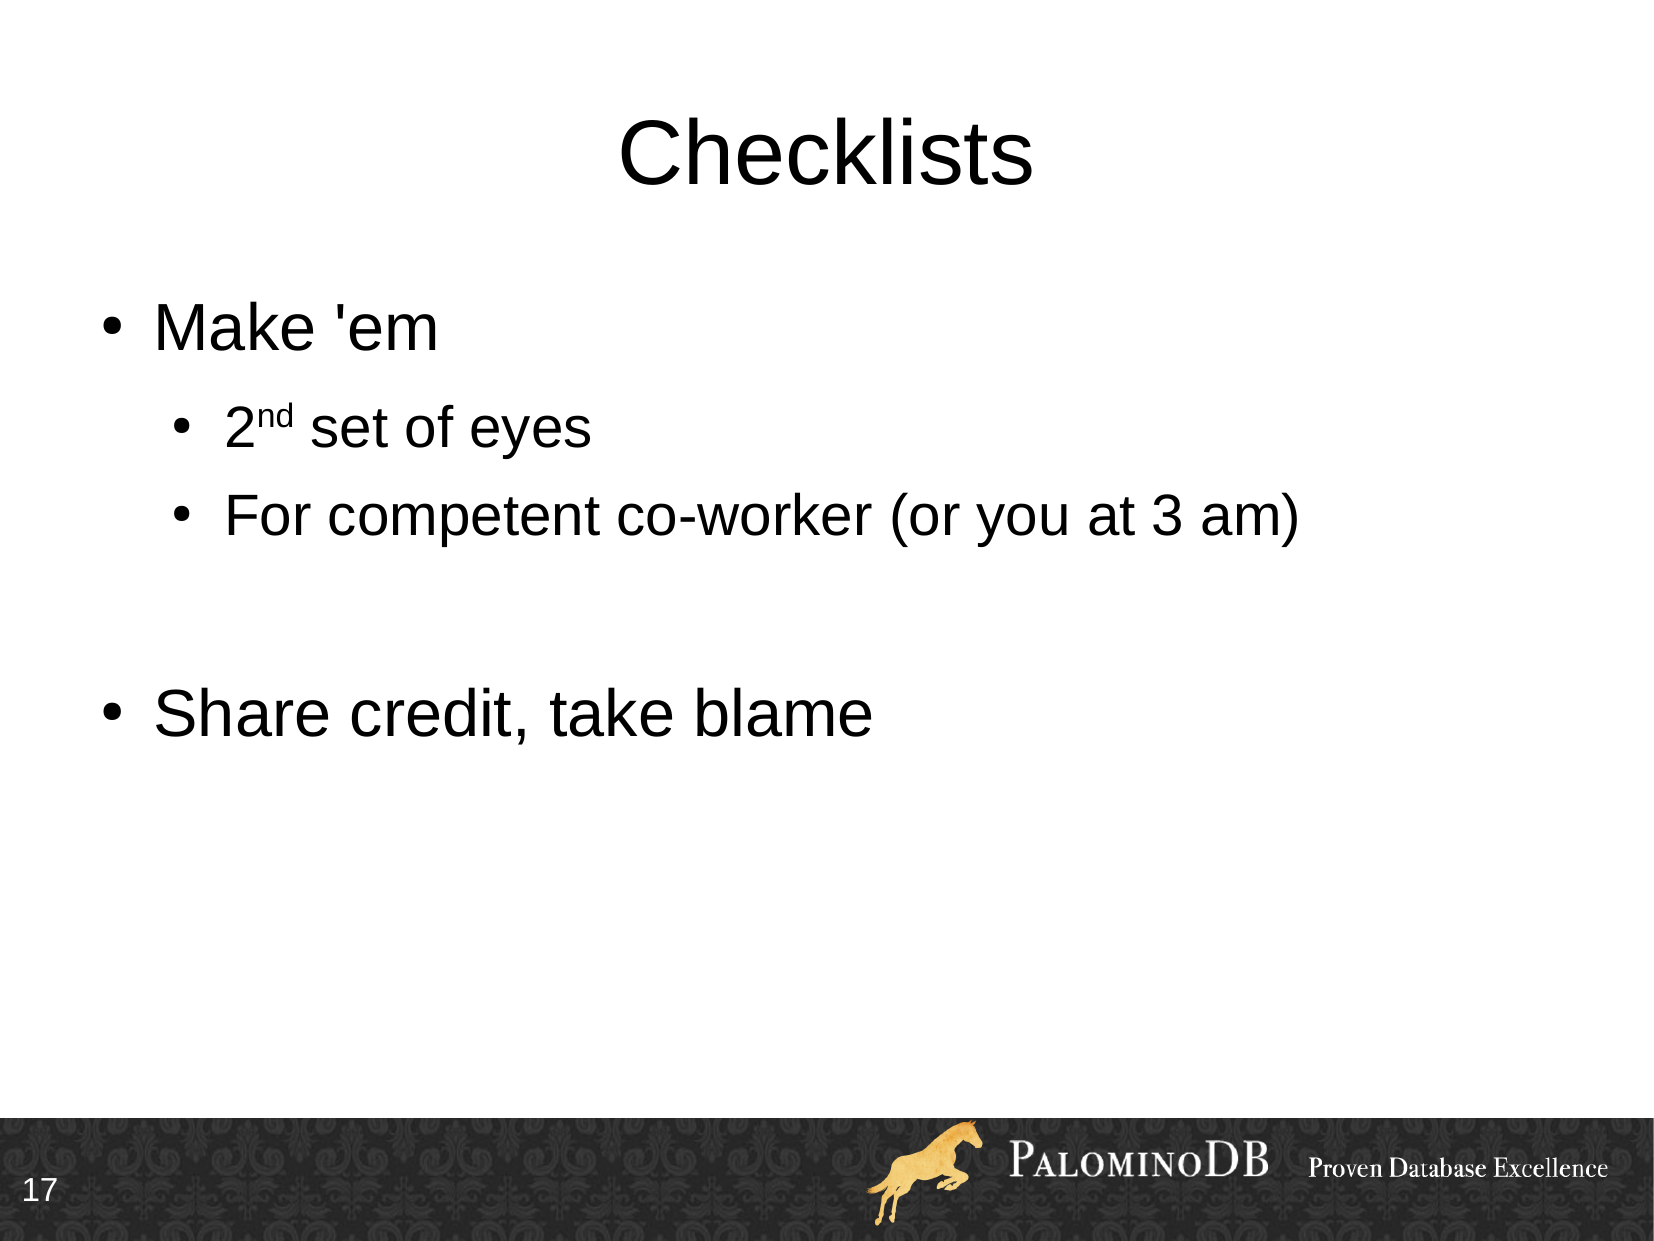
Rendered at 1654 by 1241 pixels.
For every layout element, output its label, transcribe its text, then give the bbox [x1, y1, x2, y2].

title Checklists [82, 49, 1571, 257]
picture [0, 1109, 1654, 1241]
list Make 'em 2nd set of eyes For competent co-worker (or you at 3 am) Share credit, take blame [82, 290, 1571, 1109]
